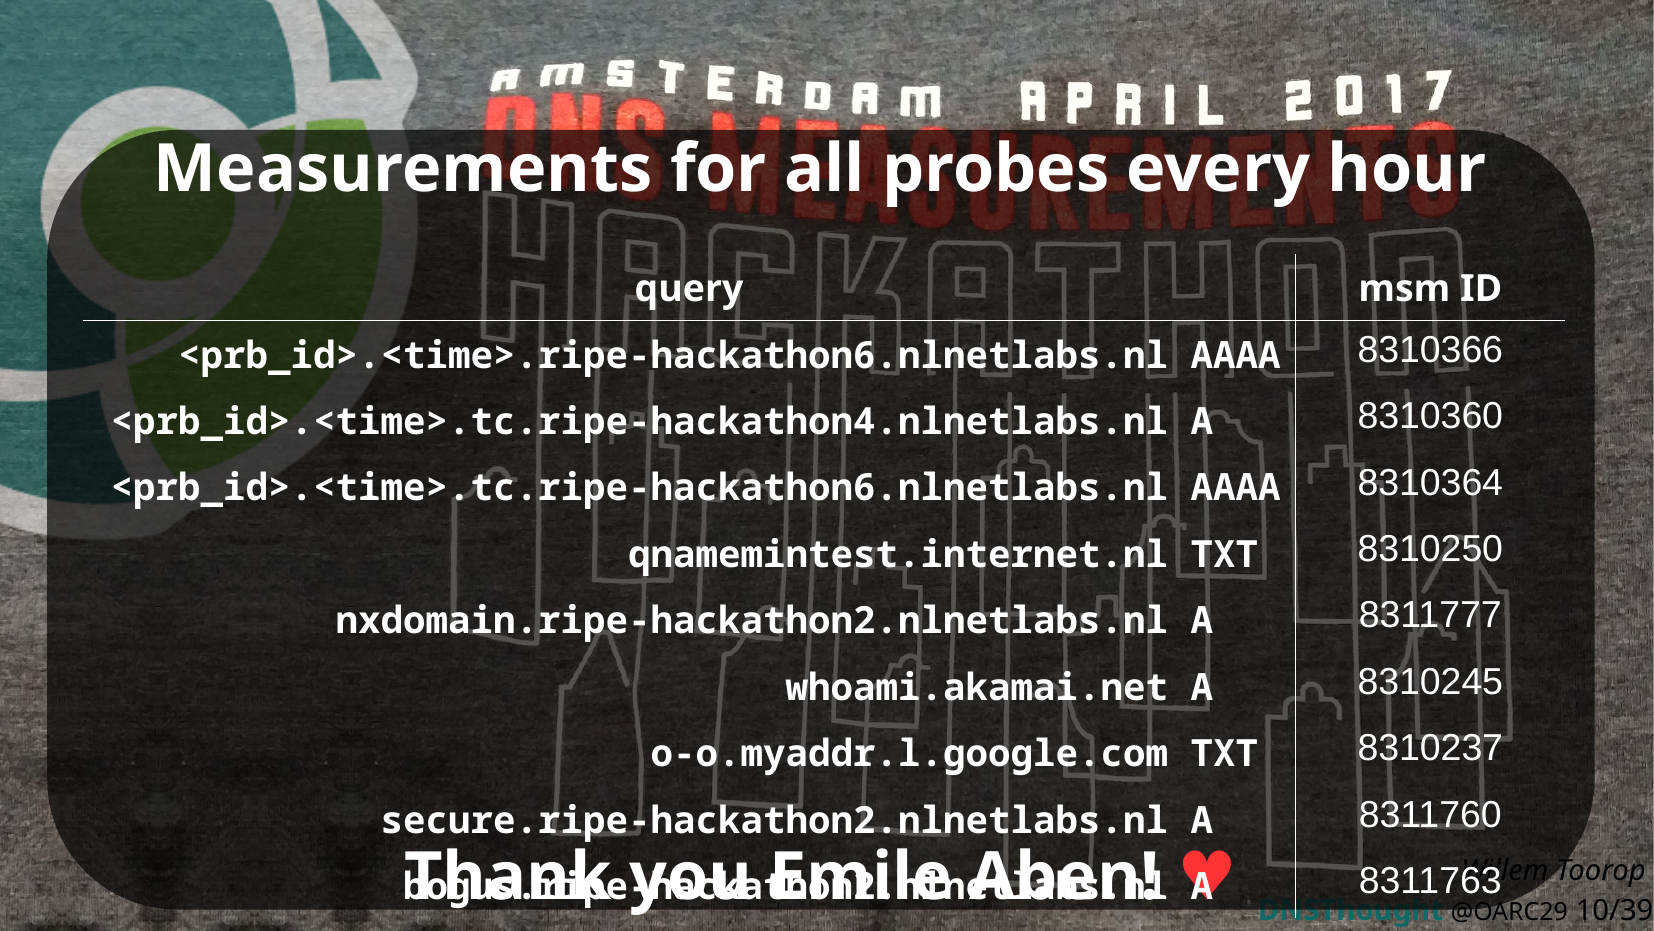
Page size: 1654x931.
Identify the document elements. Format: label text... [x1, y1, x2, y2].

table_cell bogus.ripe-hackathon2.nlnetlabs.nl A [83, 852, 1295, 918]
table_cell secure.ripe-hackathon2.nlnetlabs.nl A [83, 785, 1295, 852]
table_cell <prb_id>.<time>.tc.ripe-hackathon6.nlnetlabs.nl AAAA [83, 453, 1295, 520]
table_cell 8310366 [1296, 321, 1565, 387]
table_cell qnamemintest.internet.nl TXT [83, 520, 1295, 586]
table_cell <prb_id>.<time>.ripe-hackathon6.nlnetlabs.nl AAAA [83, 321, 1295, 387]
table_cell 8310250 [1296, 520, 1565, 586]
table_cell 8310364 [1296, 453, 1565, 520]
table_cell 8311777 [1296, 586, 1565, 653]
table_cell <prb_id>.<time>.tc.ripe-hackathon4.nlnetlabs.nl A [83, 387, 1295, 453]
table_cell nxdomain.ripe-hackathon2.nlnetlabs.nl A [83, 586, 1295, 653]
text_box Measurements for all probes every hour Thank you Emile Aben! ♥️ [47, 129, 1595, 870]
table_header msm ID [1296, 254, 1565, 320]
table_cell 8310237 [1296, 719, 1565, 785]
table_cell 8310360 [1296, 387, 1565, 453]
table_cell 8310245 [1296, 653, 1565, 719]
table_cell whoami.akamai.net A [83, 653, 1295, 719]
picture [0, 0, 1654, 931]
table_cell 8311763 [1296, 852, 1565, 918]
table_header query [83, 254, 1295, 320]
table_cell o-o.myaddr.l.google.com TXT [83, 719, 1295, 785]
table_cell 8311760 [1296, 785, 1565, 852]
